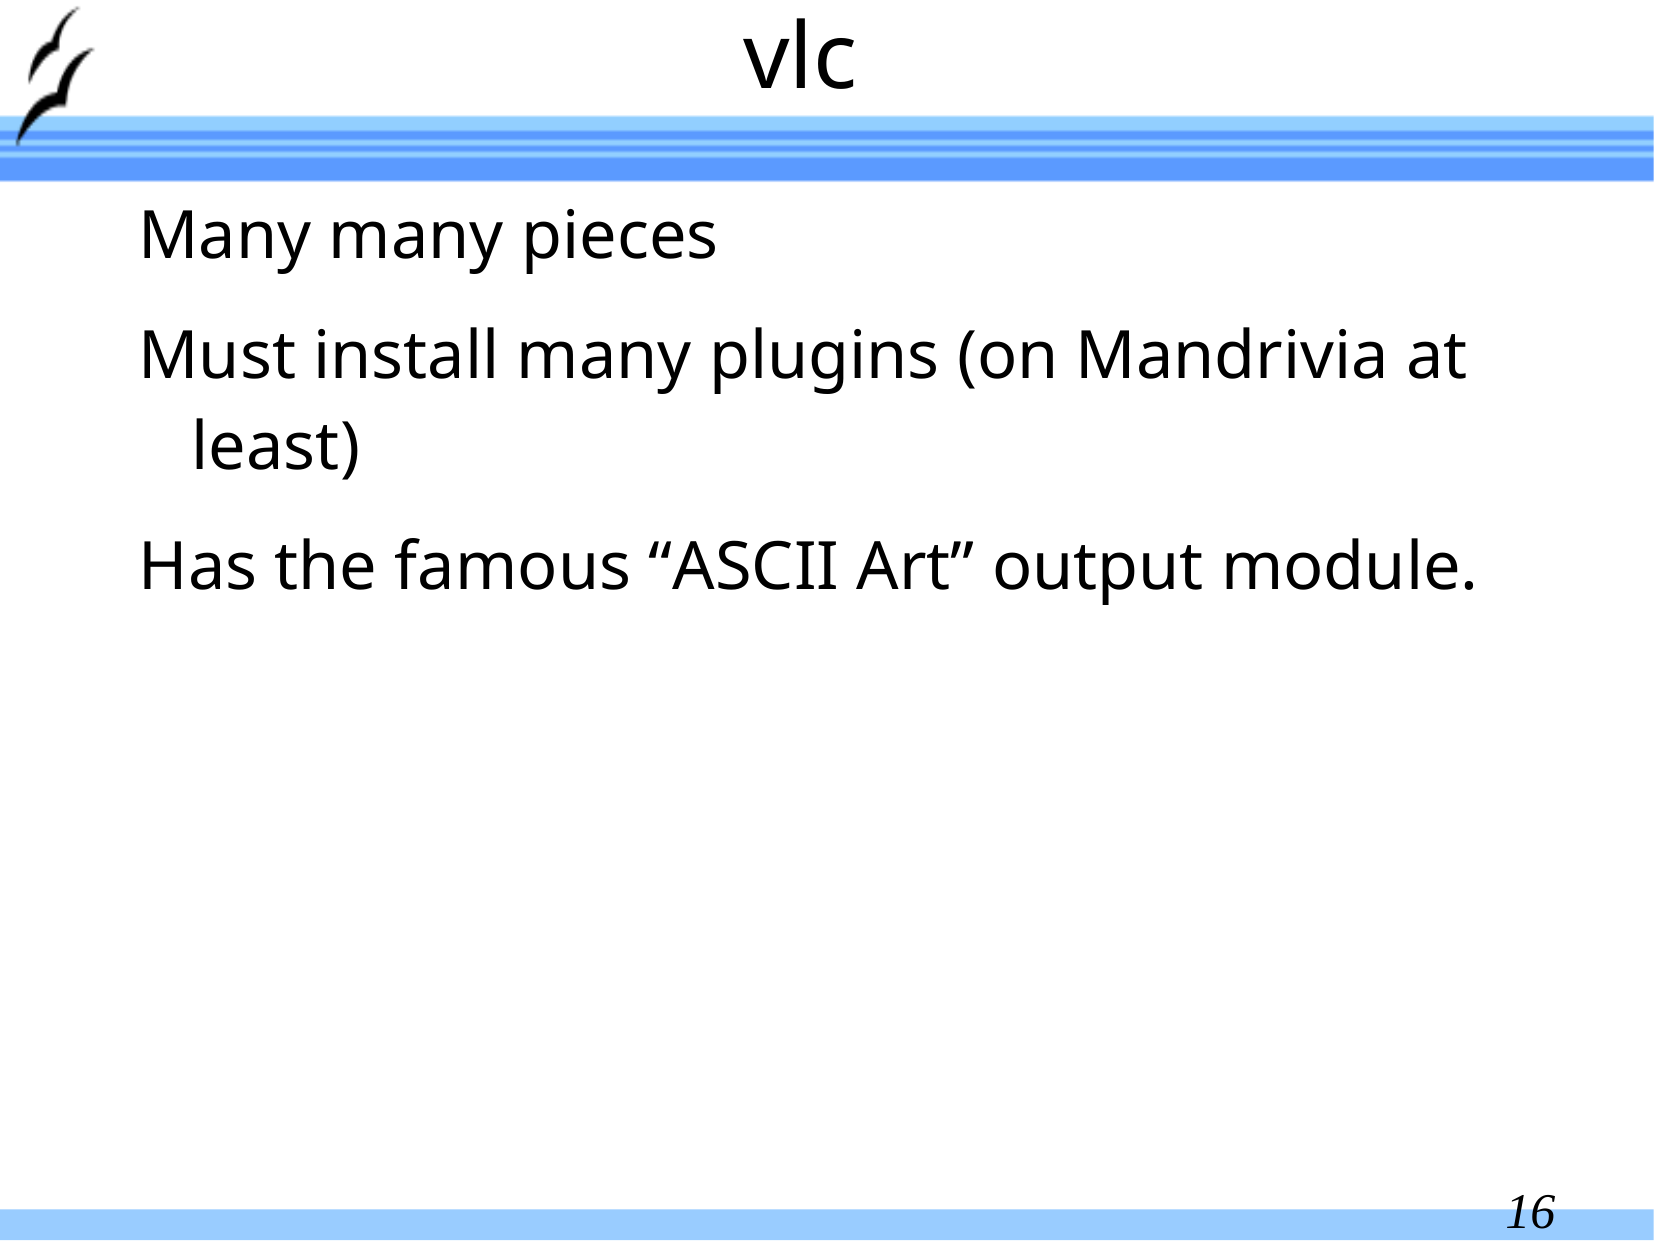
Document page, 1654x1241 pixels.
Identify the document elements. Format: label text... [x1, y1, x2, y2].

list Many many pieces Must install many plugins (on Mandrivia at least) Has the famous “ASCII Art” output module. [120, 187, 1533, 1195]
picture [0, 0, 1654, 188]
title vlc [94, 0, 1507, 121]
